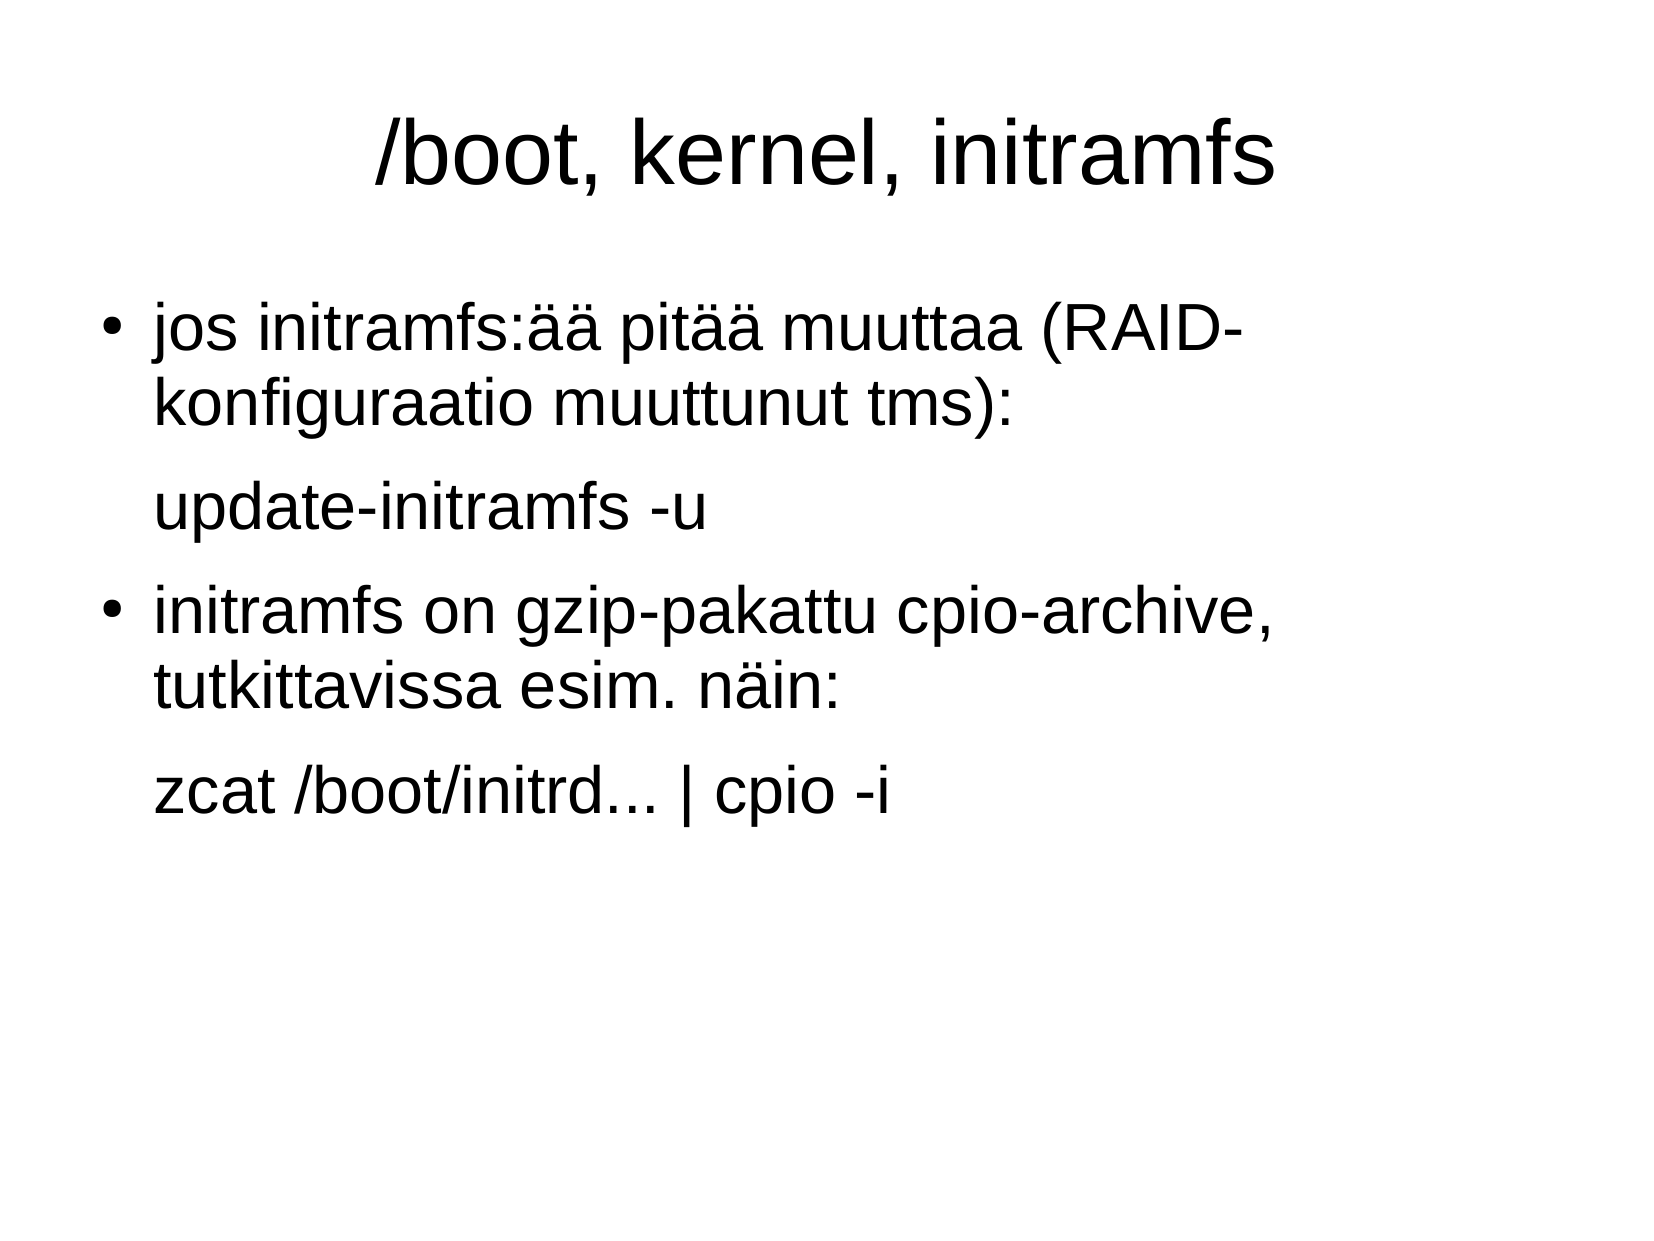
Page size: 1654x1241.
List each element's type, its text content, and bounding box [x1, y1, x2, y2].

list jos initramfs:ää pitää muuttaa (RAID-konfiguraatio muuttunut tms): update-initramfs -u initramfs on gzip-pakattu cpio-archive, tutkittavissa esim. näin: zcat /boot/initrd... | cpio -i [82, 290, 1571, 1010]
title /boot, kernel, initramfs [82, 49, 1571, 257]
